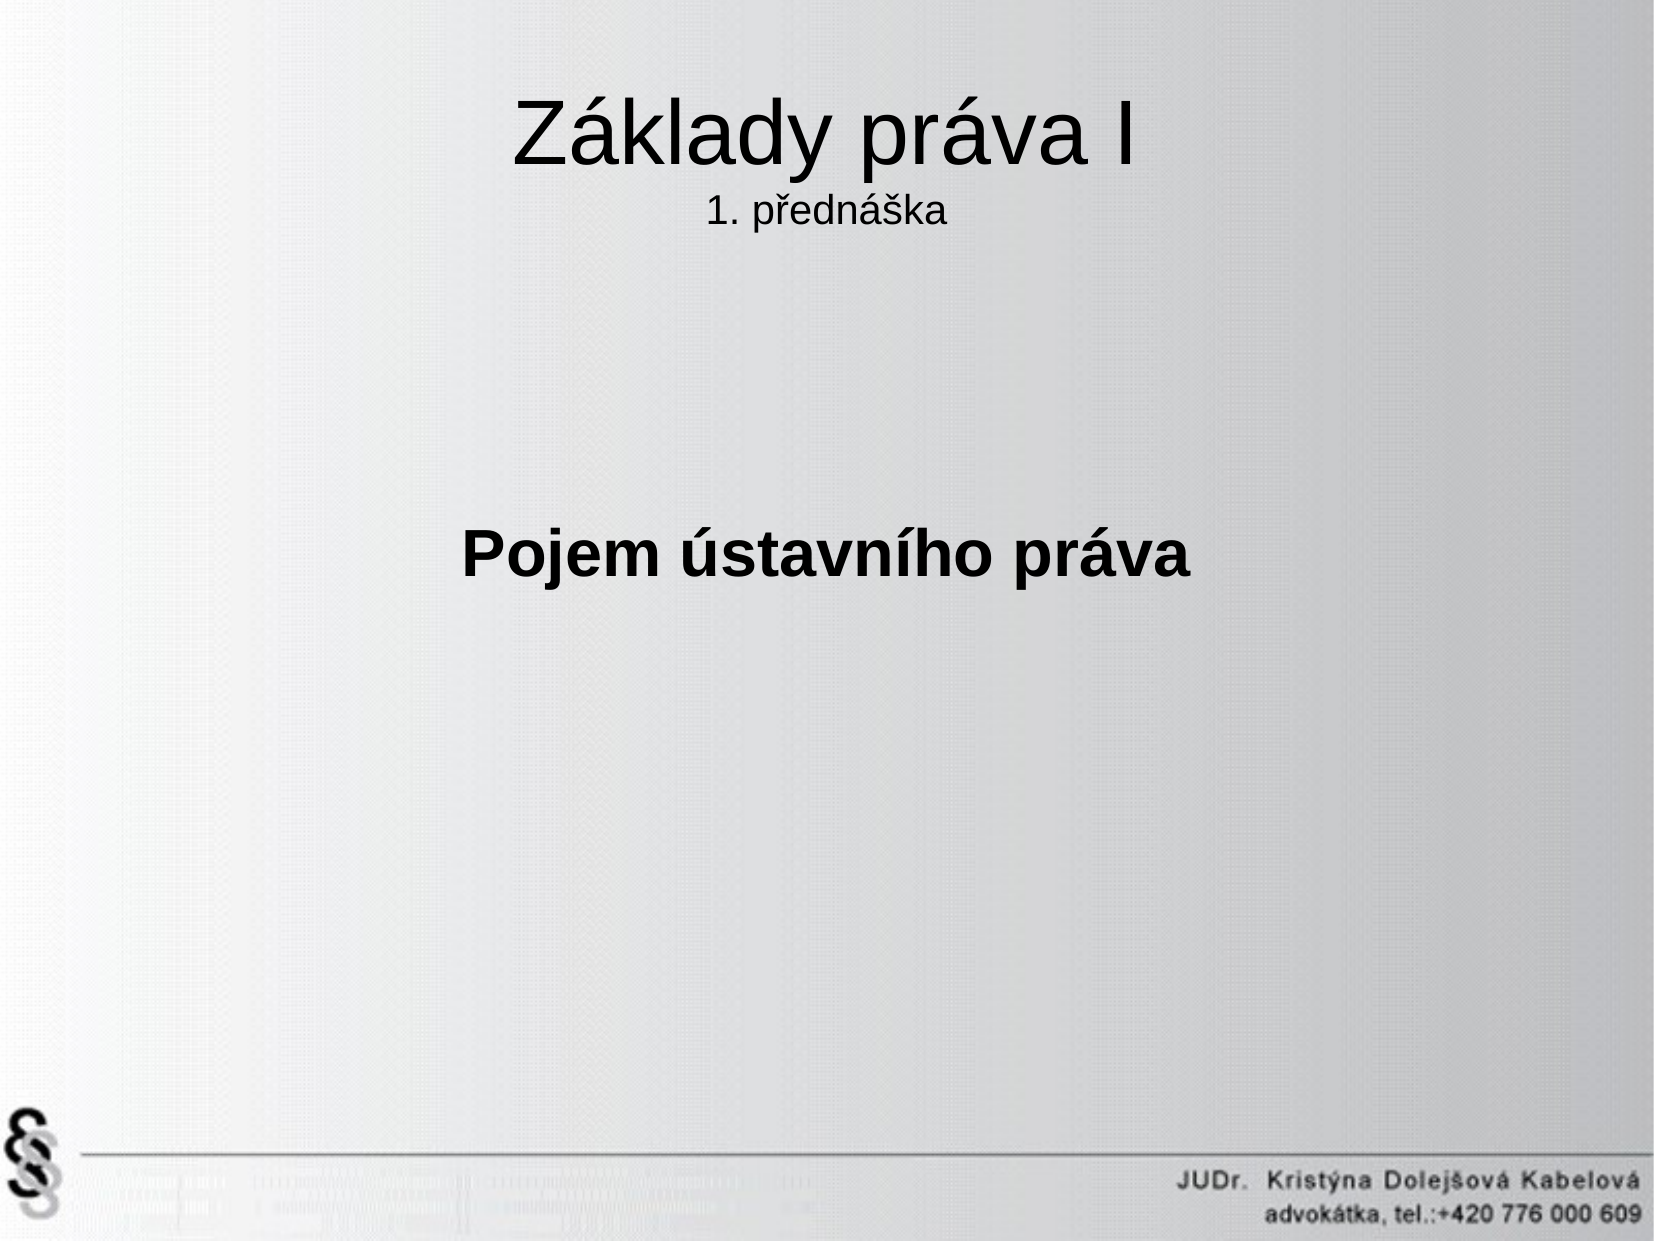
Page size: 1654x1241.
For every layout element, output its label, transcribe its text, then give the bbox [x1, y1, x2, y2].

text_box Základy práva I 1. přednáška [82, 49, 1571, 257]
picture [0, 0, 1654, 1241]
text_box Pojem ústavního práva [82, 290, 1571, 1010]
